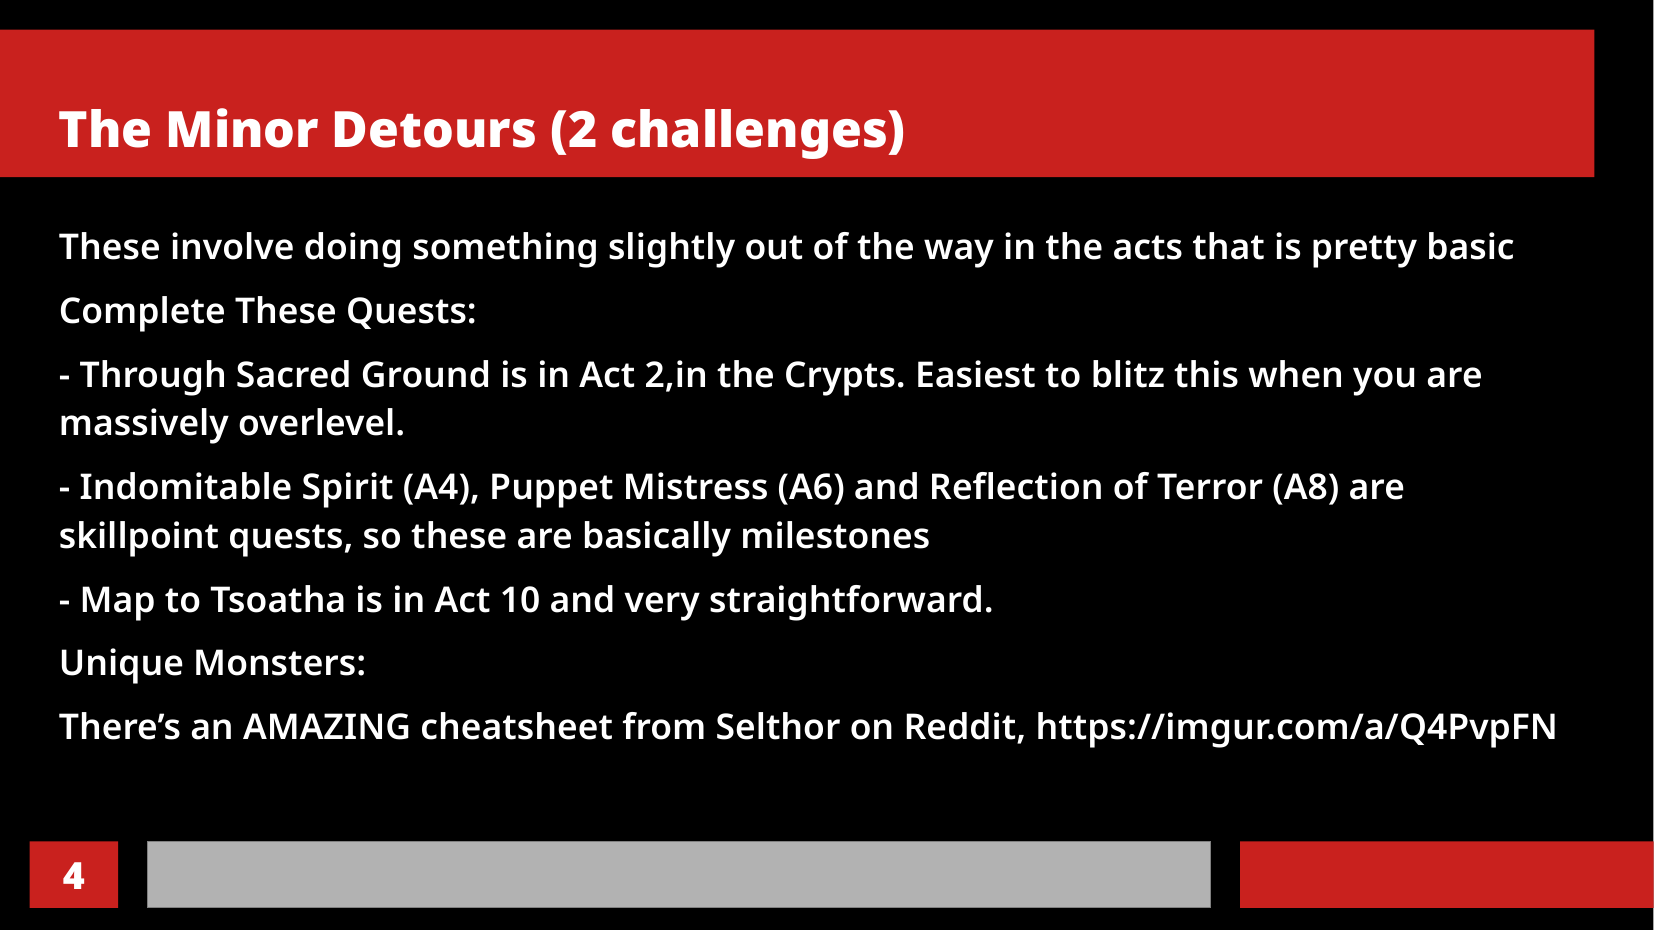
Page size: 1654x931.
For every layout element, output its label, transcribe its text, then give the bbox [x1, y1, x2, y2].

title The Minor Detours (2 challenges) [59, 44, 1595, 163]
list These involve doing something slightly out of the way in the acts that is pretty basic Complete These Quests: - Through Sacred Ground is in Act 2,in the Crypts. Easiest to blitz this when you are massively overlevel. - Indomitable Spirit (A4), Puppet Mistress (A6) and Reflection of Terror (A8) are skillpoint quests, so these are basically milestones - Map to Tsoatha is in Act 10 and very straightforward. Unique Monsters: There’s an AMAZING cheatsheet from Selthor on Reddit, https://imgur.com/a/Q4PvpFN [59, 221, 1565, 798]
